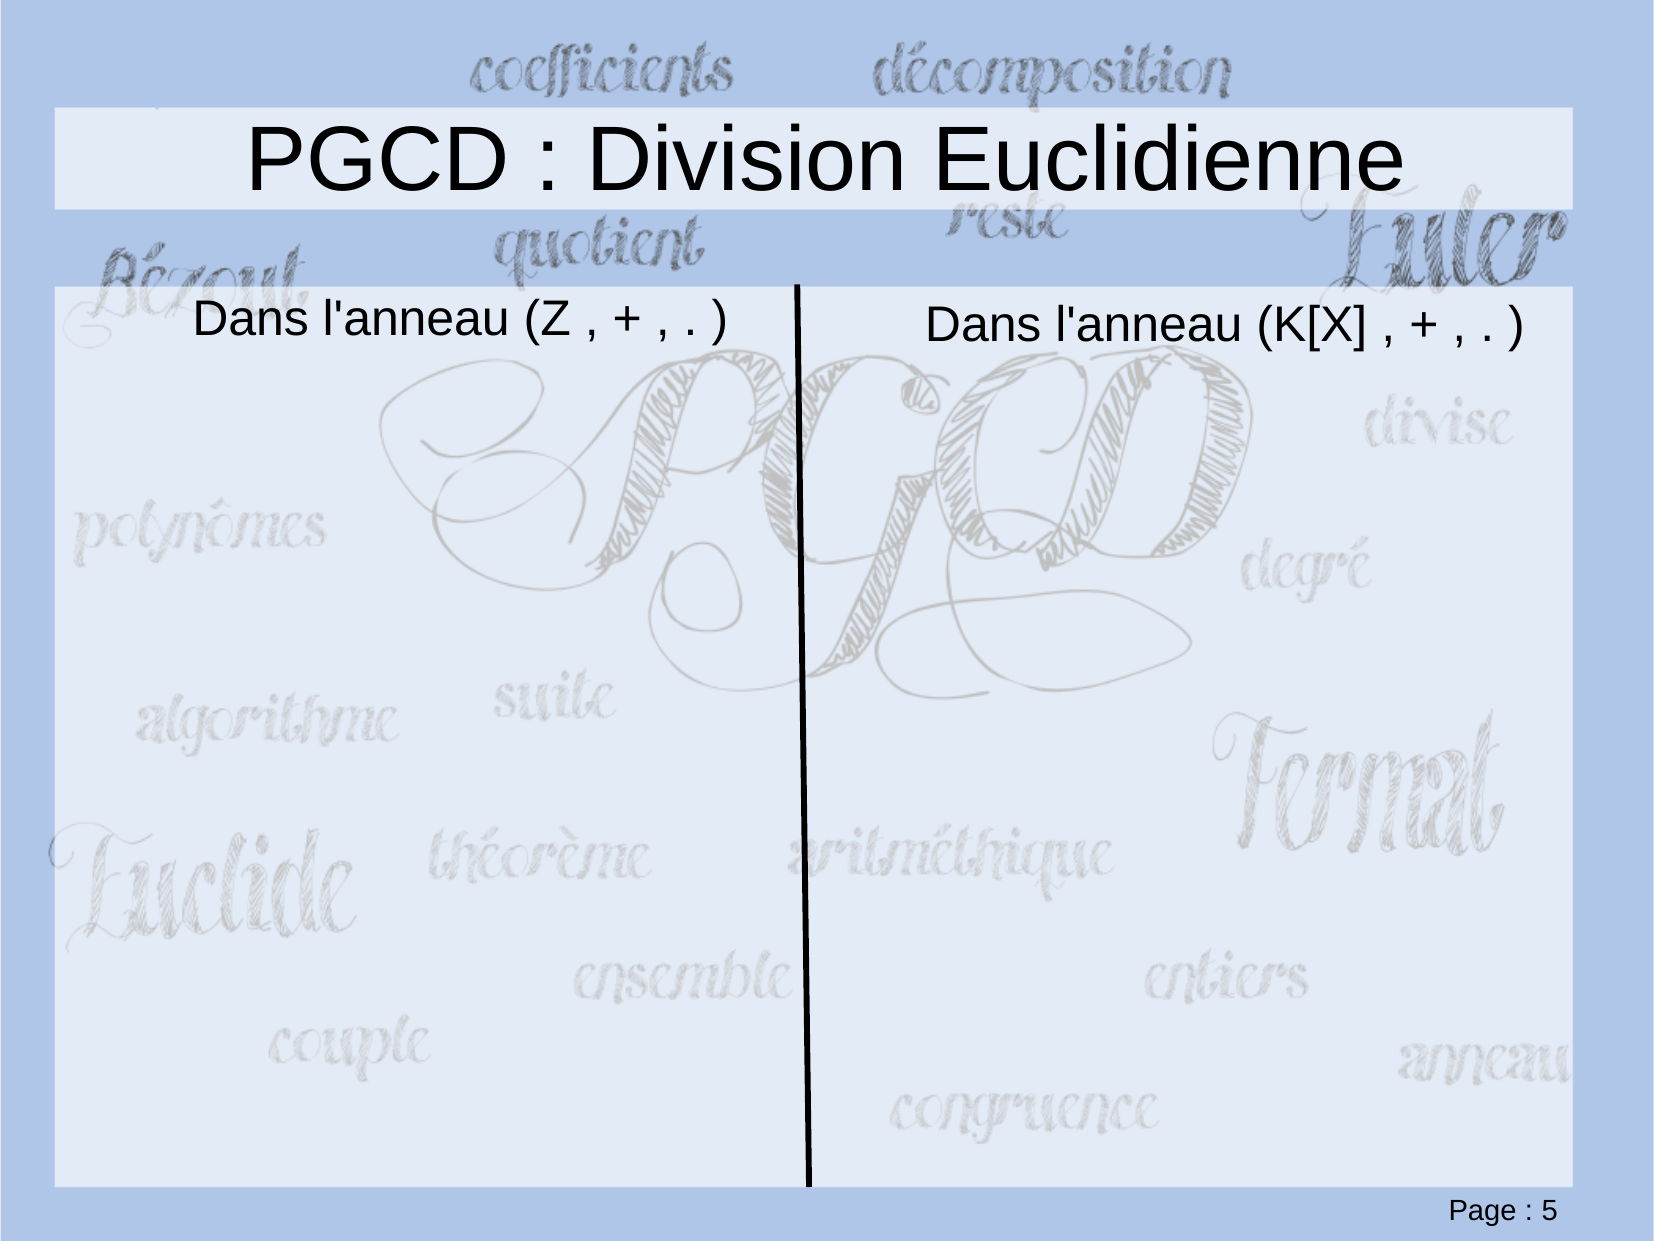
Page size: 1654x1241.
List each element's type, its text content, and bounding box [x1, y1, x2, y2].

picture [0, 0, 1654, 1241]
list Dans l'anneau (Z , + , . ) [76, 290, 774, 1170]
title PGCD : Division Euclidienne [82, 55, 1571, 263]
list Dans l'anneau (K[X] , + , . ) [826, 296, 1554, 1176]
